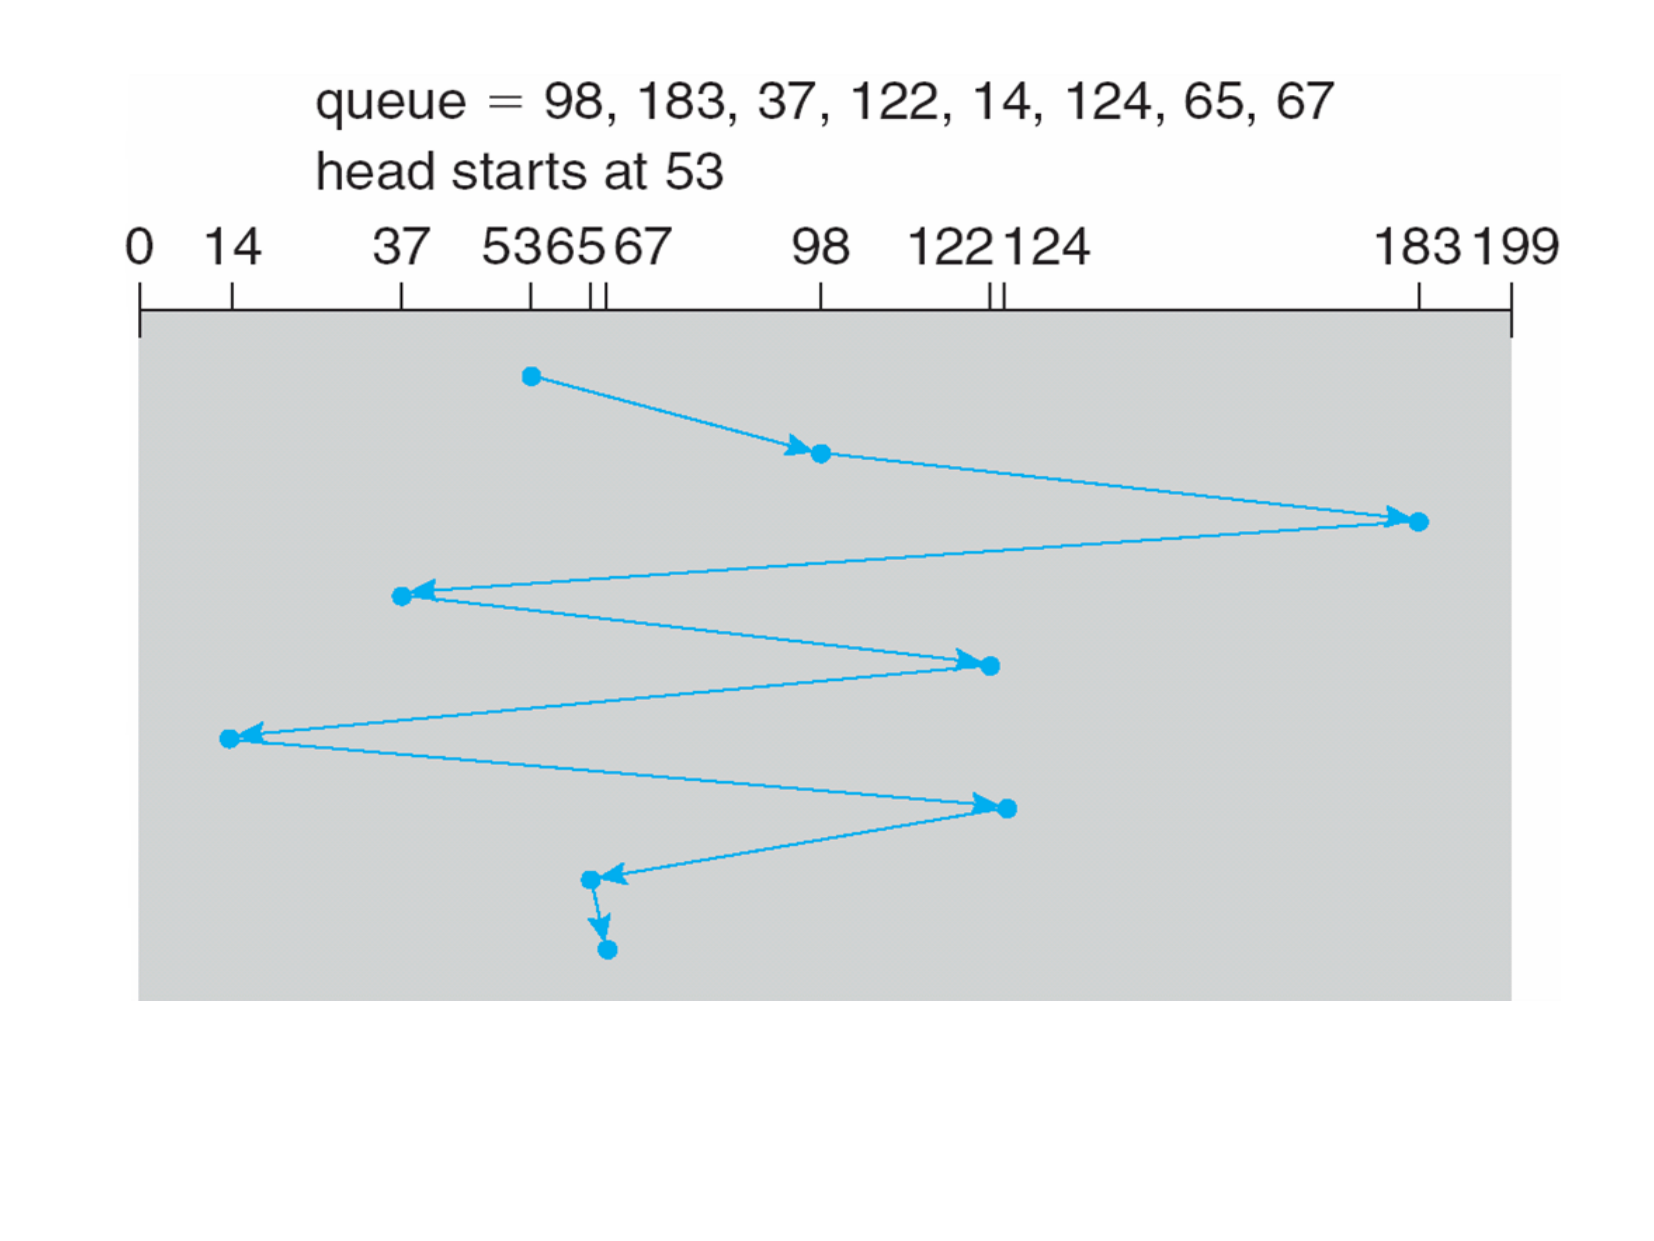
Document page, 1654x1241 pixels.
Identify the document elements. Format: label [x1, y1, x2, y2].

picture [123, 74, 1561, 1001]
